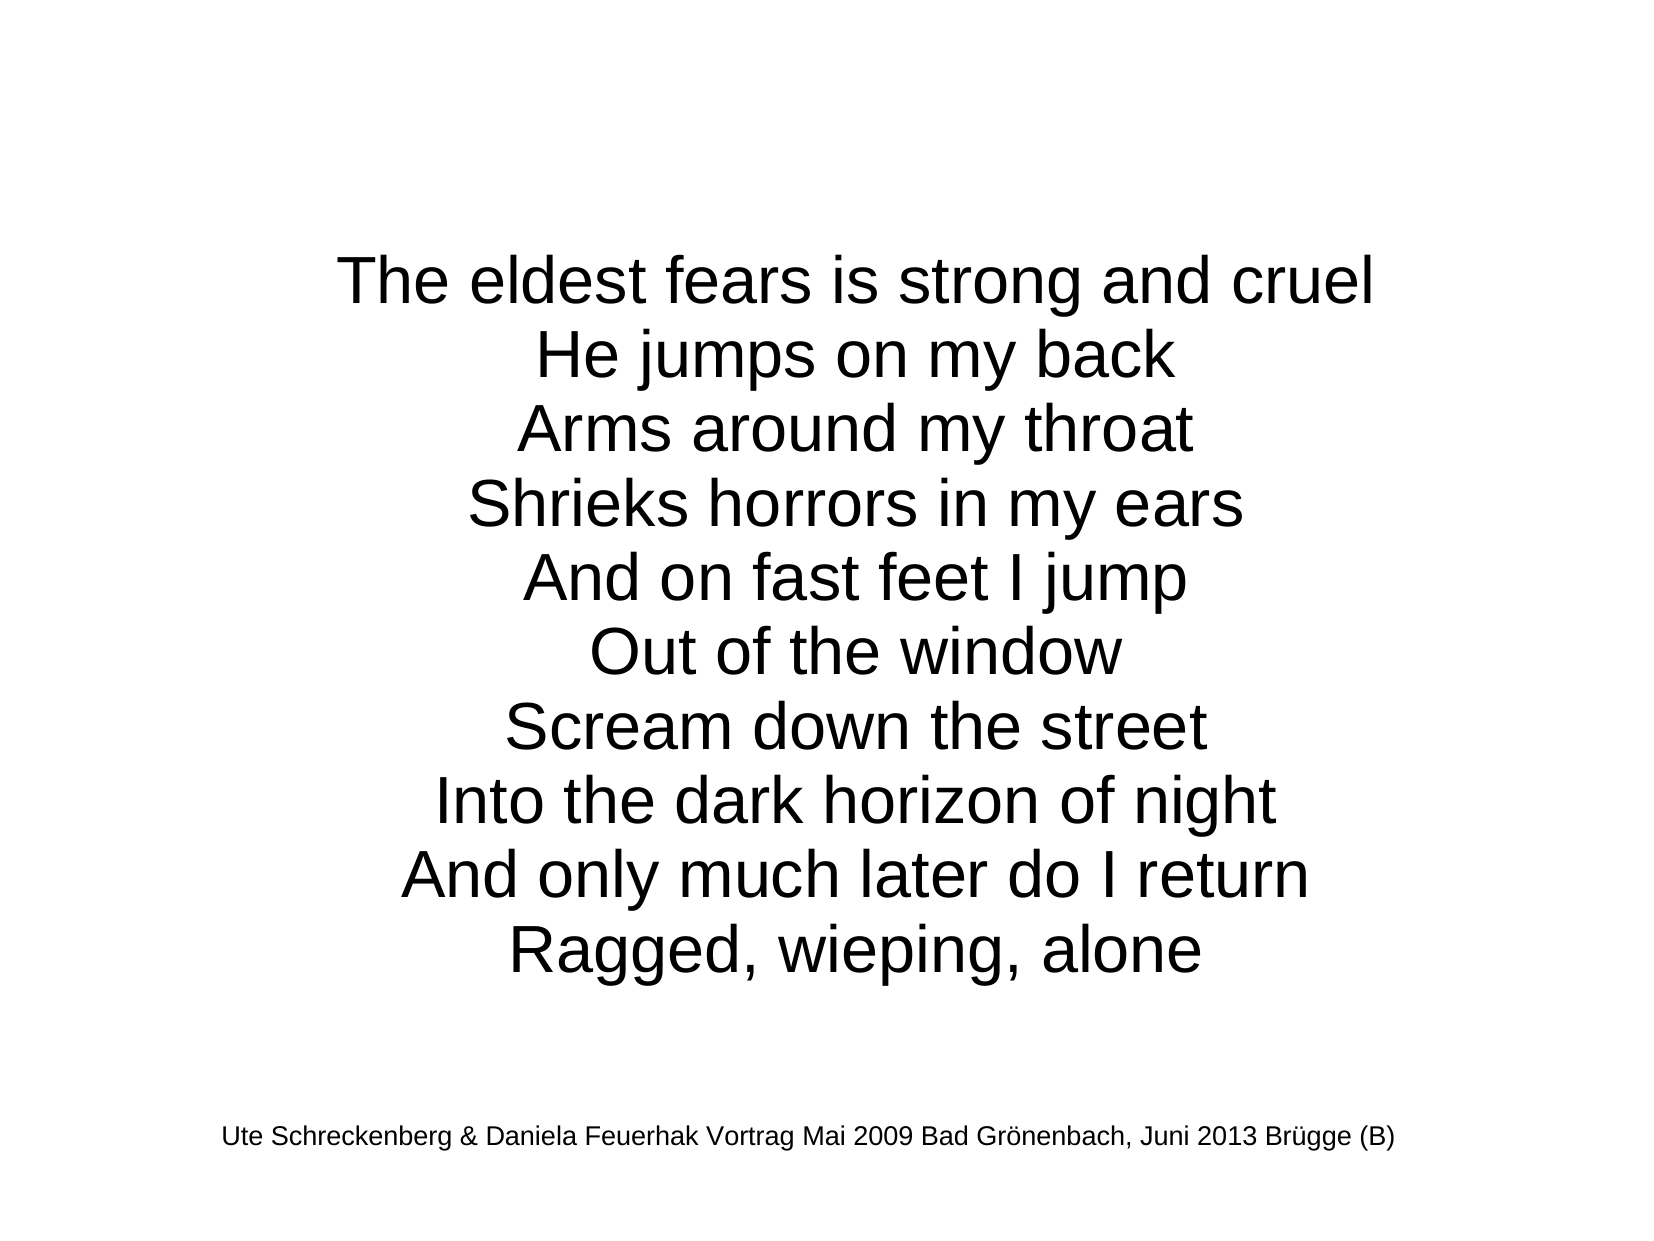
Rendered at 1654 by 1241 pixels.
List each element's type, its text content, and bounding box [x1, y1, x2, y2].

text_box The eldest fears is strong and cruel He jumps on my back Arms around my throat Shrieks horrors in my ears And on fast feet I jump Out of the window Scream down the street Into the dark horizon of night And only much later do I return Ragged, wieping, alone Ute Schreckenberg & Daniela Feuerhak Vortrag Mai 2009 Bad Grönenbach, Juni 2013 Brügge (B) [206, 236, 1507, 1182]
